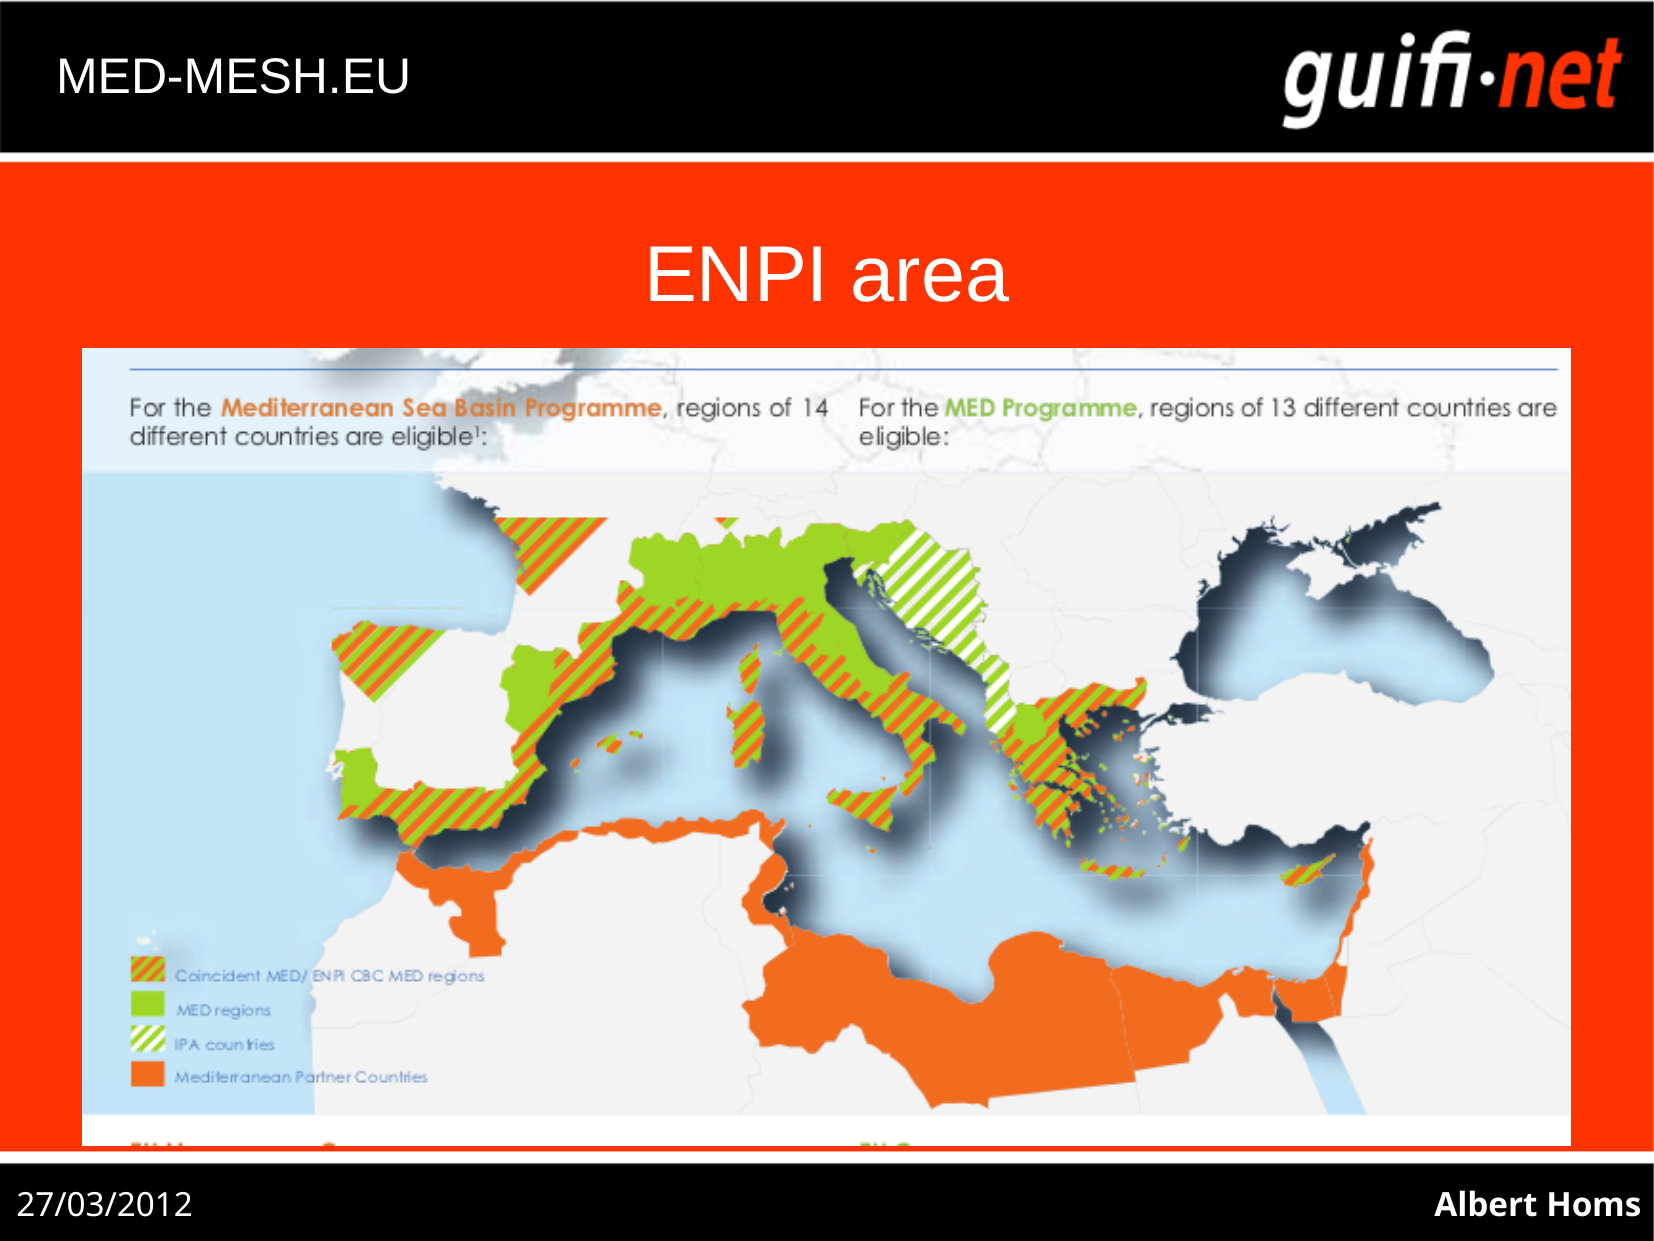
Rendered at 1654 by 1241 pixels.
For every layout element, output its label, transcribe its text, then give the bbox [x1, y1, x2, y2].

picture [0, 0, 1654, 1241]
title ENPI area [82, 170, 1571, 348]
